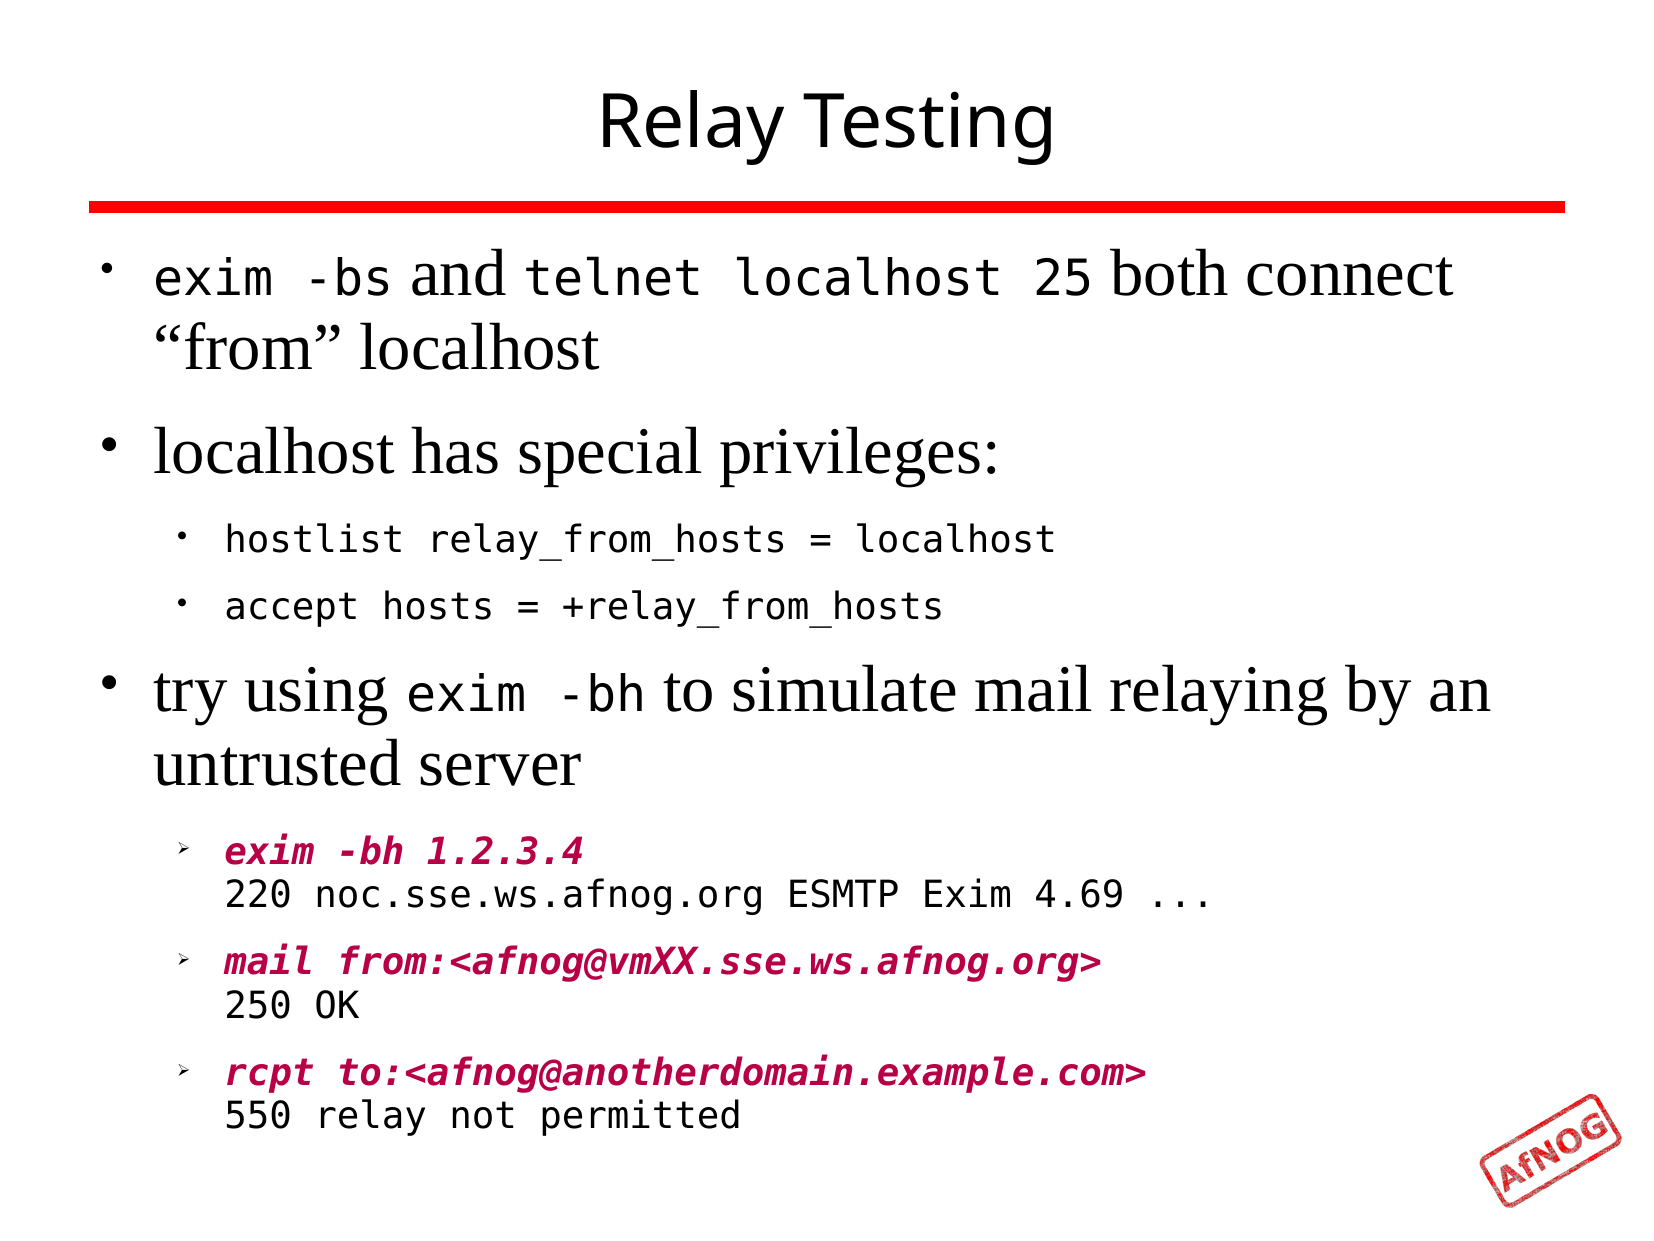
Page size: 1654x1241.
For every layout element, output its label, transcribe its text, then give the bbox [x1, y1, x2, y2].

list exim -bs and telnet localhost 25 both connect “from” localhost localhost has special privileges: hostlist relay_from_hosts = localhost accept hosts = +relay_from_hosts try using exim -bh to simulate mail relaying by an untrusted server exim -bh 1.2.3.4 220 noc.sse.ws.afnog.org ESMTP Exim 4.69 ... mail from:<afnog@vmXX.sse.ws.afnog.org> 250 OK rcpt to:<afnog@anotherdomain.example.com> 550 relay not permitted [82, 236, 1571, 1138]
picture [1476, 1090, 1625, 1211]
title Relay Testing [88, 29, 1565, 207]
